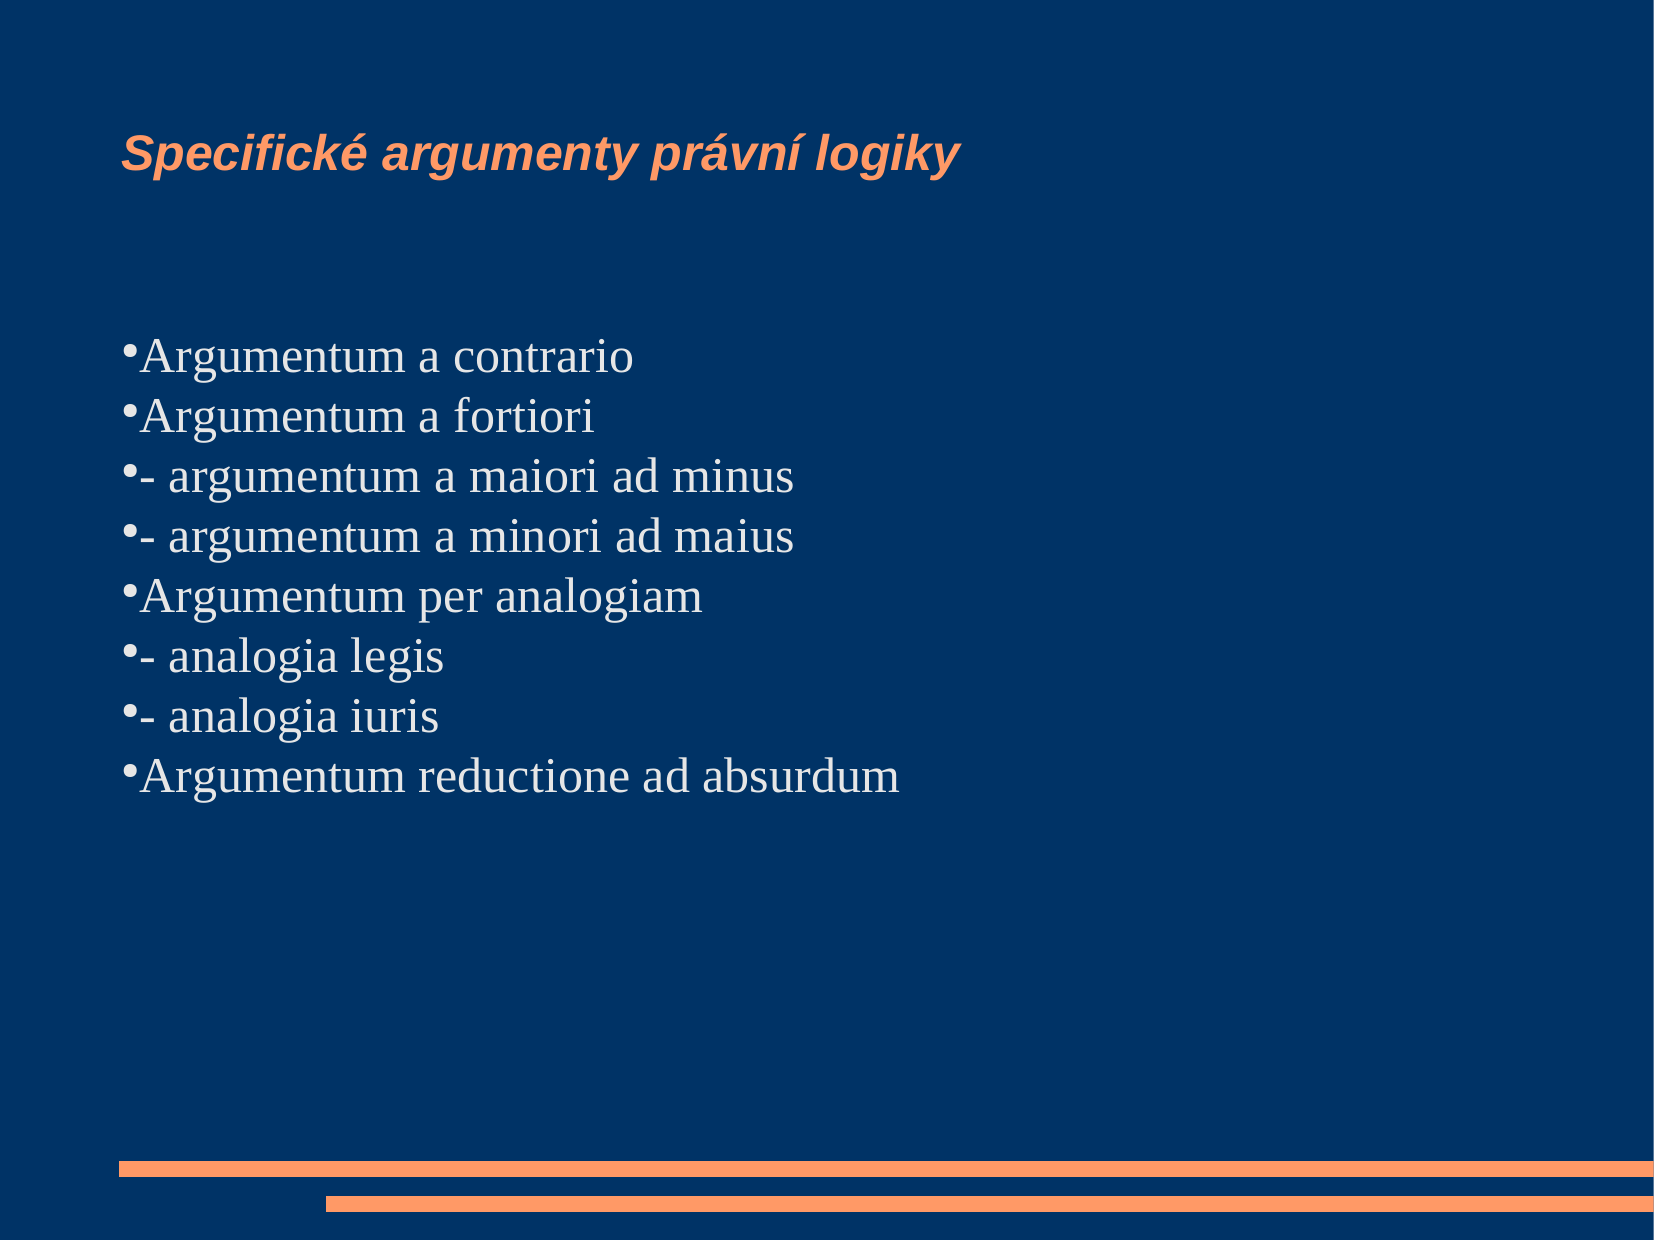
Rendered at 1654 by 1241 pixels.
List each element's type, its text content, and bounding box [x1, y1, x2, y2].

title Specifické argumenty právní logiky [121, 46, 1534, 254]
list Argumentum a contrario Argumentum a fortiori - argumentum a maiori ad minus - argumentum a minori ad maius Argumentum per analogiam - analogia legis - analogia iuris Argumentum reductione ad absurdum [121, 322, 1561, 1132]
